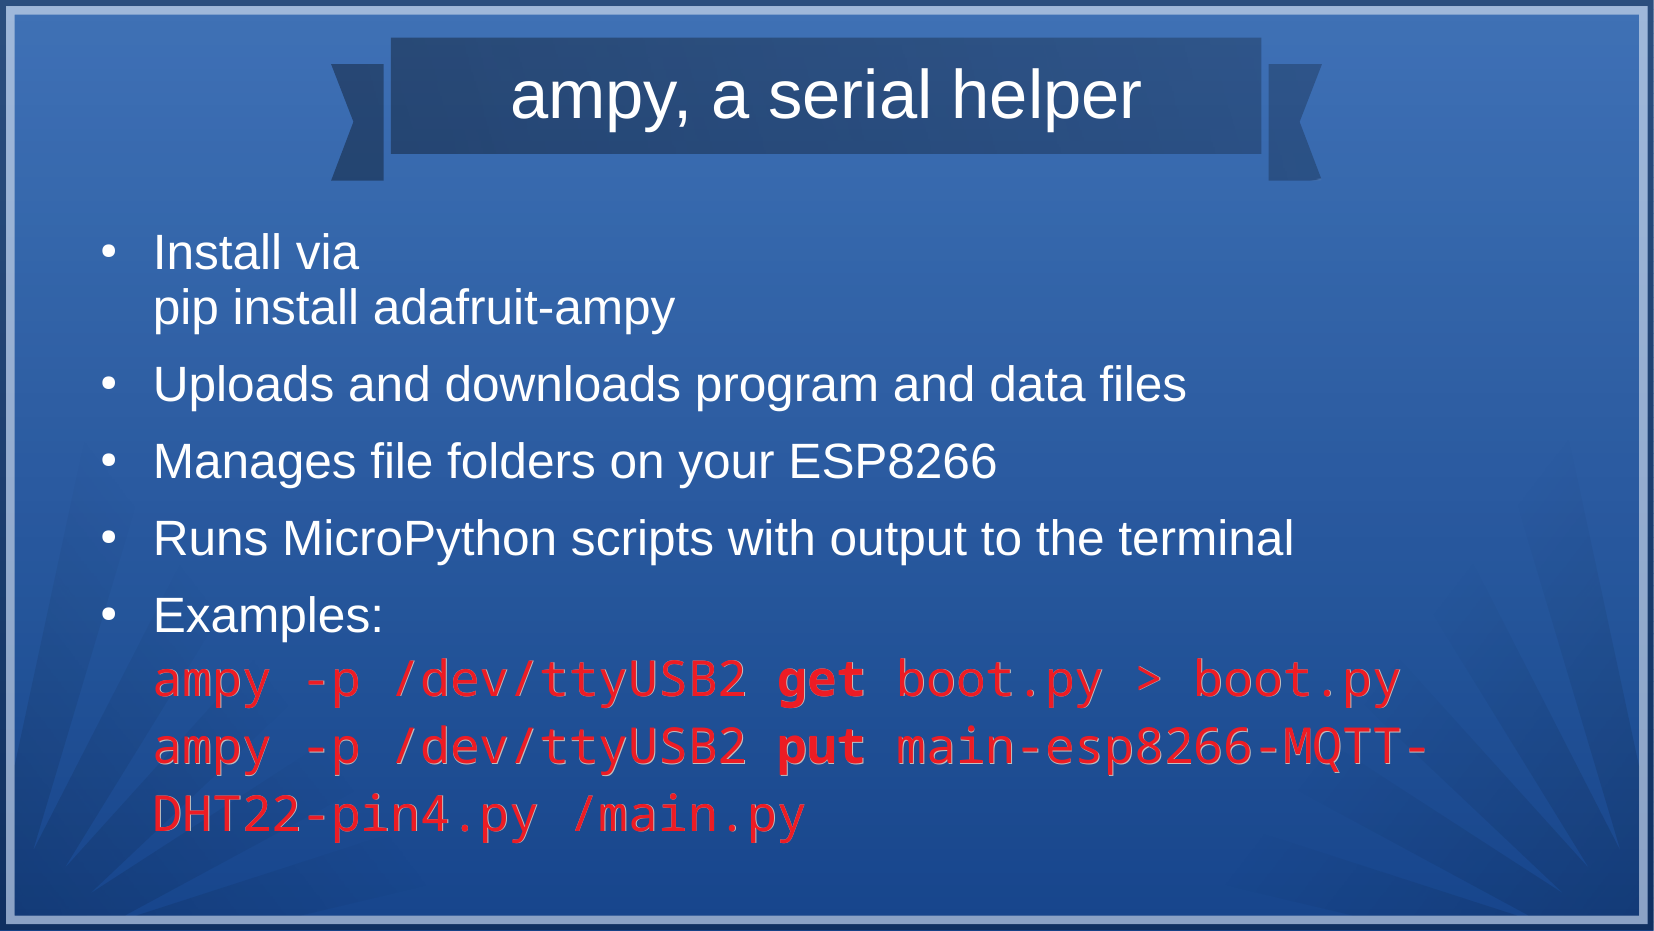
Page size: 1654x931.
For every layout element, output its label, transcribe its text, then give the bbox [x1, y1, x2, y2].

title ampy, a serial helper [389, 35, 1264, 154]
list Install via pip install adafruit-ampy Uploads and downloads program and data files Manages file folders on your ESP8266 Runs MicroPython scripts with output to the terminal Examples: ampy -p /dev/ttyUSB2 get boot.py > boot.py ampy -p /dev/ttyUSB2 put main-esp8266-MQTT-DHT22-pin4.py /main.py [82, 224, 1571, 848]
